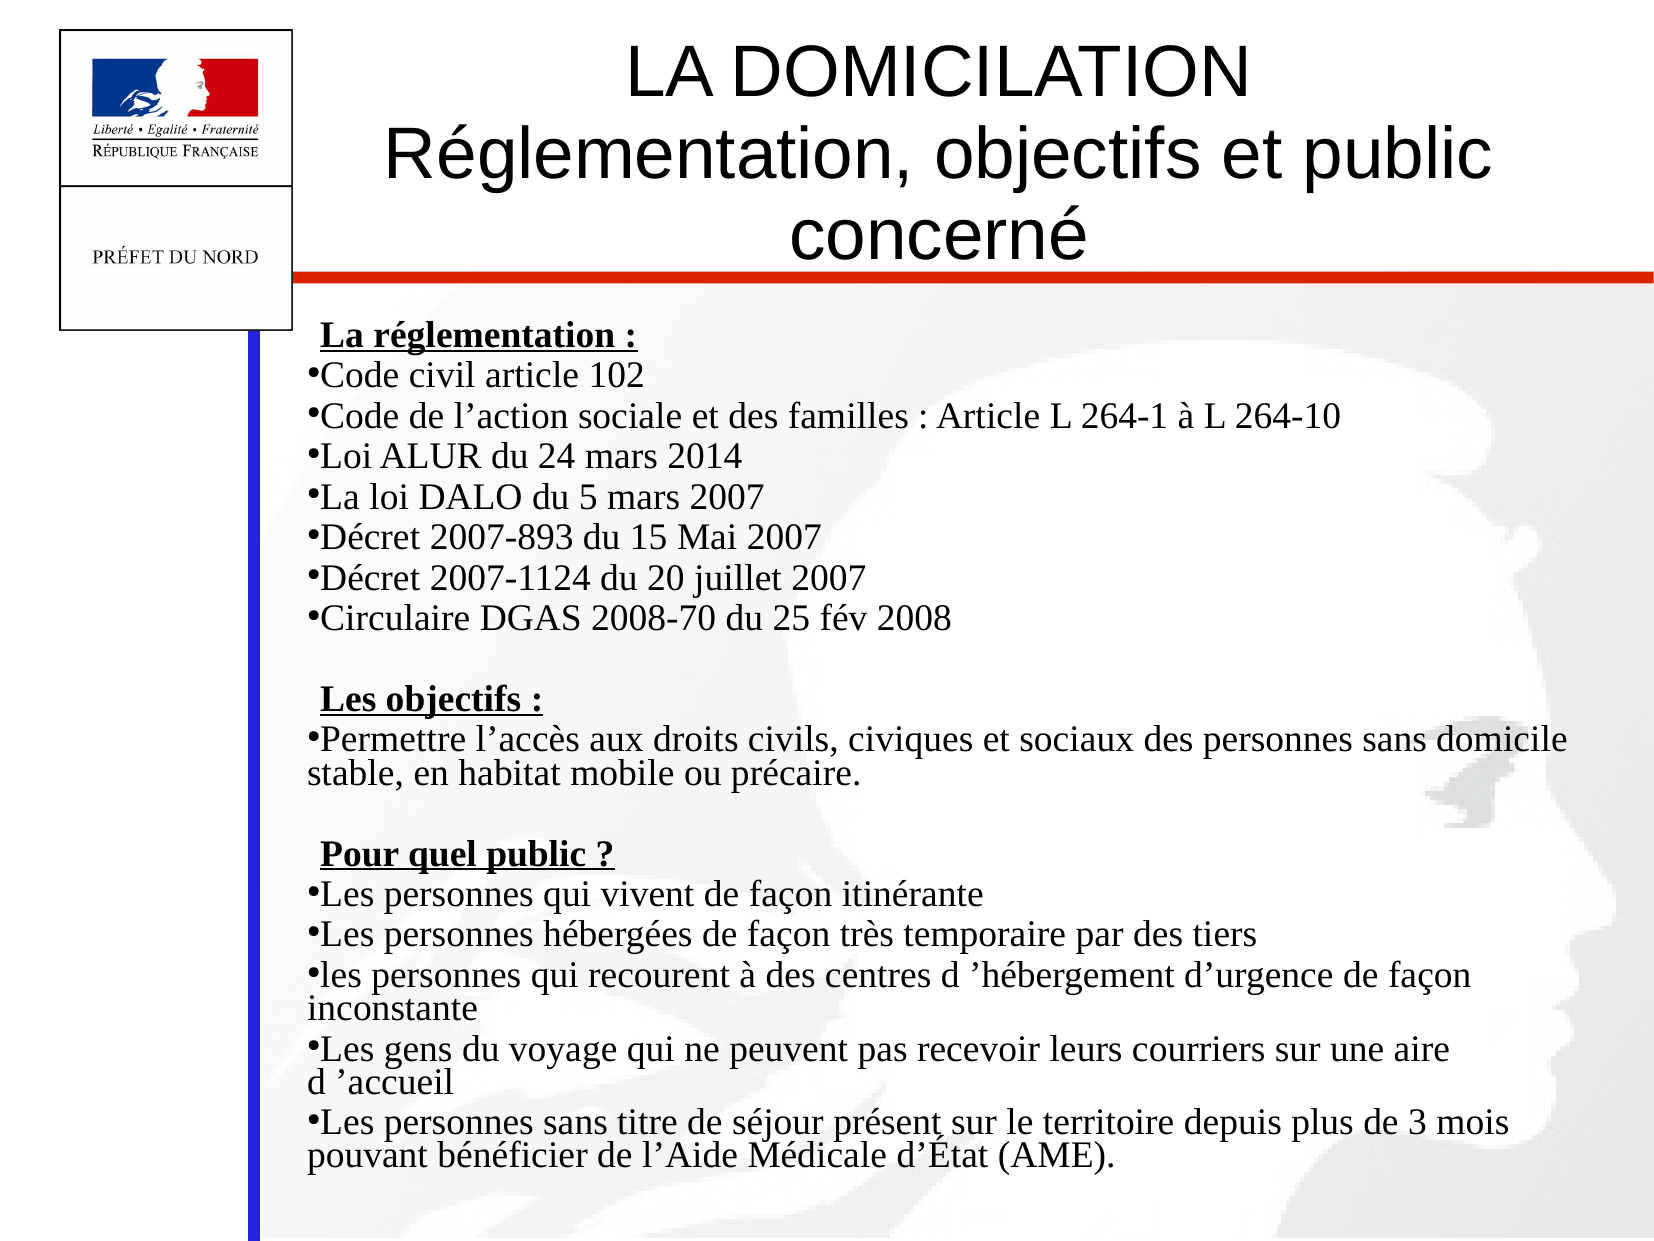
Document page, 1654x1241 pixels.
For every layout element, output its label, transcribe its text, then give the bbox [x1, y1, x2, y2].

title LA DOMICILATION Réglementation, objectifs et public concerné [307, 30, 1571, 276]
picture [59, 29, 293, 331]
subtitle La réglementation : Code civil article 102 Code de l’action sociale et des familles : Article L 264-1 à L 264-10 Loi ALUR du 24 mars 2014 La loi DALO du 5 mars 2007 Décret 2007-893 du 15 Mai 2007 Décret 2007-1124 du 20 juillet 2007 Circulaire DGAS 2008-70 du 25 fév 2008 Les objectifs : Permettre l’accès aux droits civils, civiques et sociaux des personnes sans domicile stable, en habitat mobile ou précaire. Pour quel public ? Les personnes qui vivent de façon itinérante Les personnes hébergées de façon très temporaire par des tiers les personnes qui recourent à des centres d ’hébergement d’urgence de façon inconstante Les gens du voyage qui ne peuvent pas recevoir leurs courriers sur une aire d ’accueil Les personnes sans titre de séjour présent sur le territoire depuis plus de 3 mois pouvant bénéficier de l’Aide Médicale d’État (AME). [307, 307, 1574, 1229]
